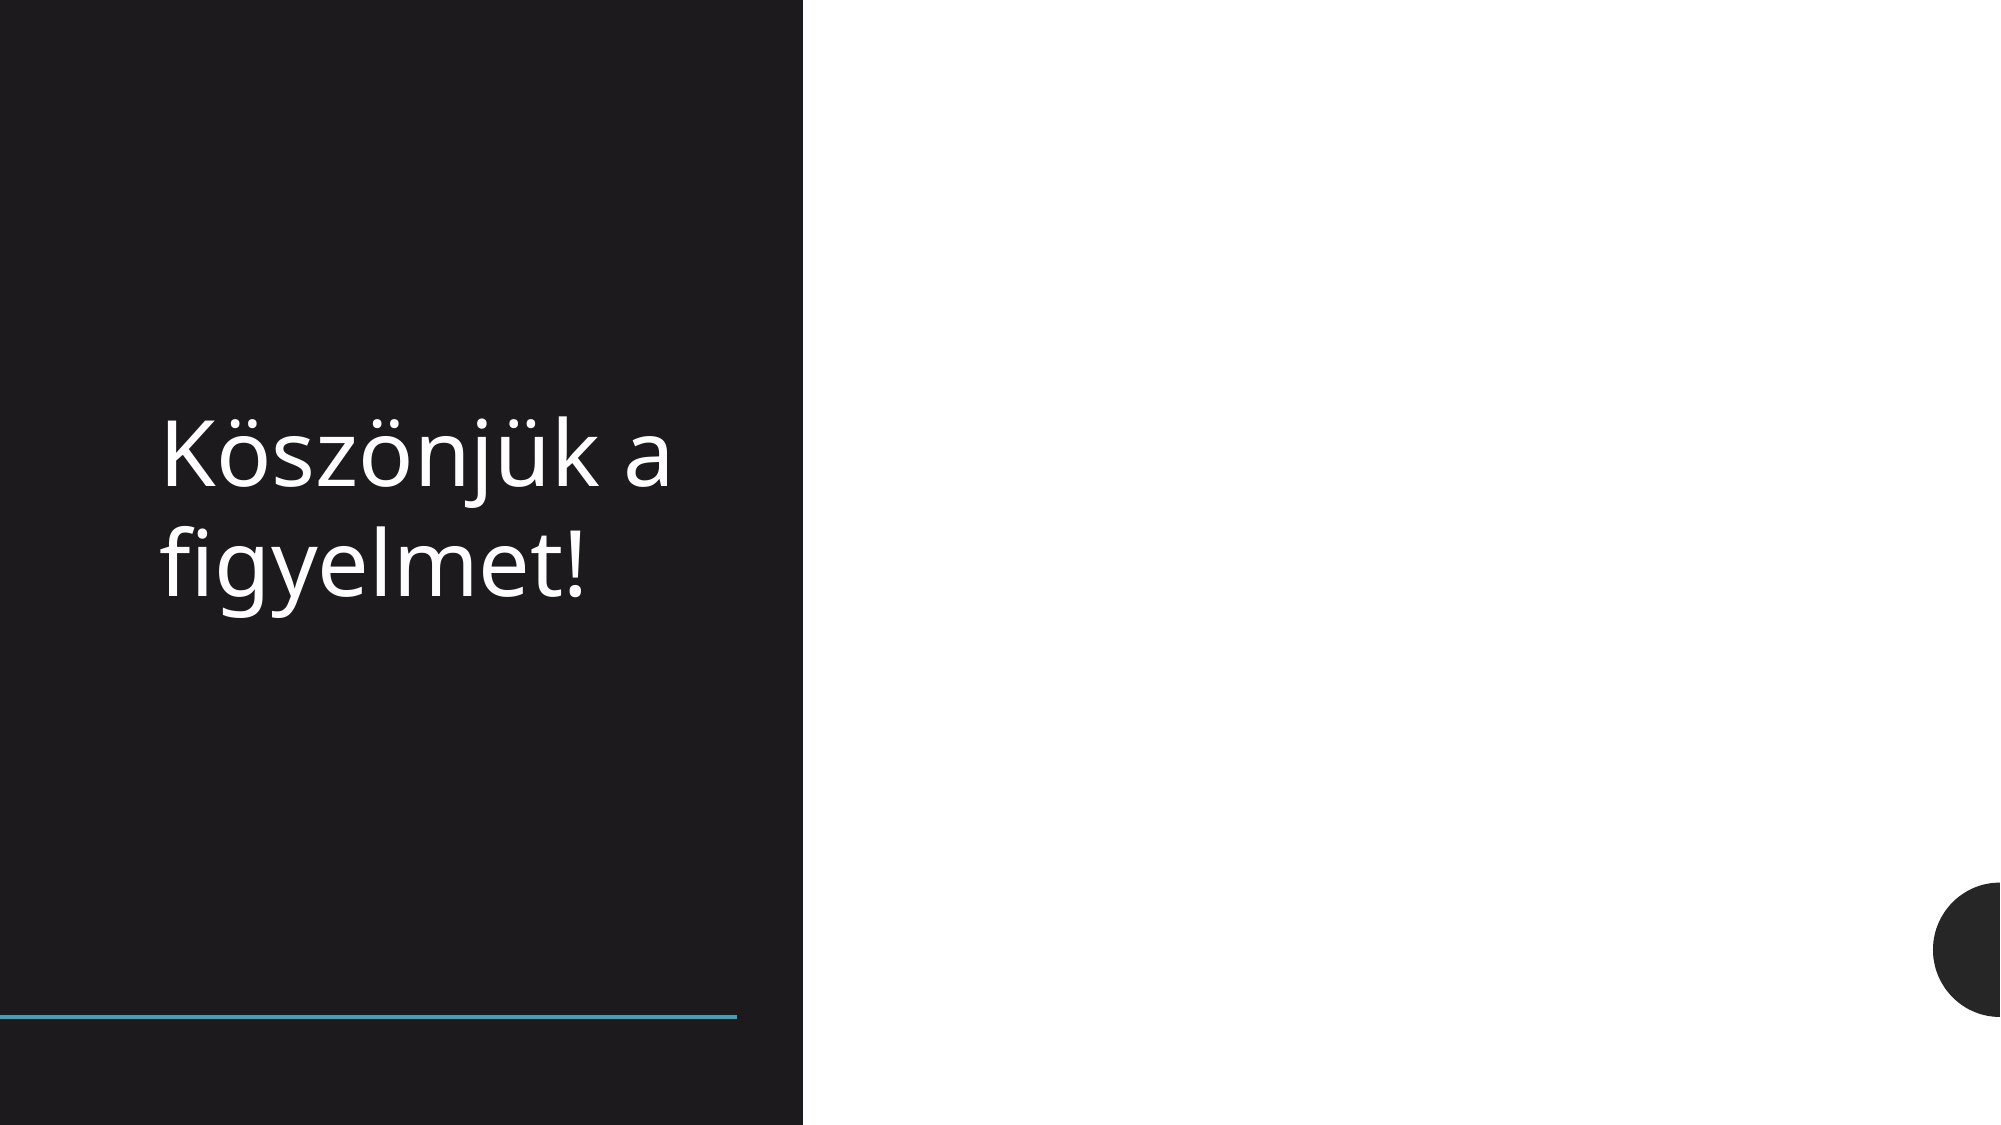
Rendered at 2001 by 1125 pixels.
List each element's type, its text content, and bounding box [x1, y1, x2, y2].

text_box Köszönjük a figyelmet! [144, 387, 783, 625]
